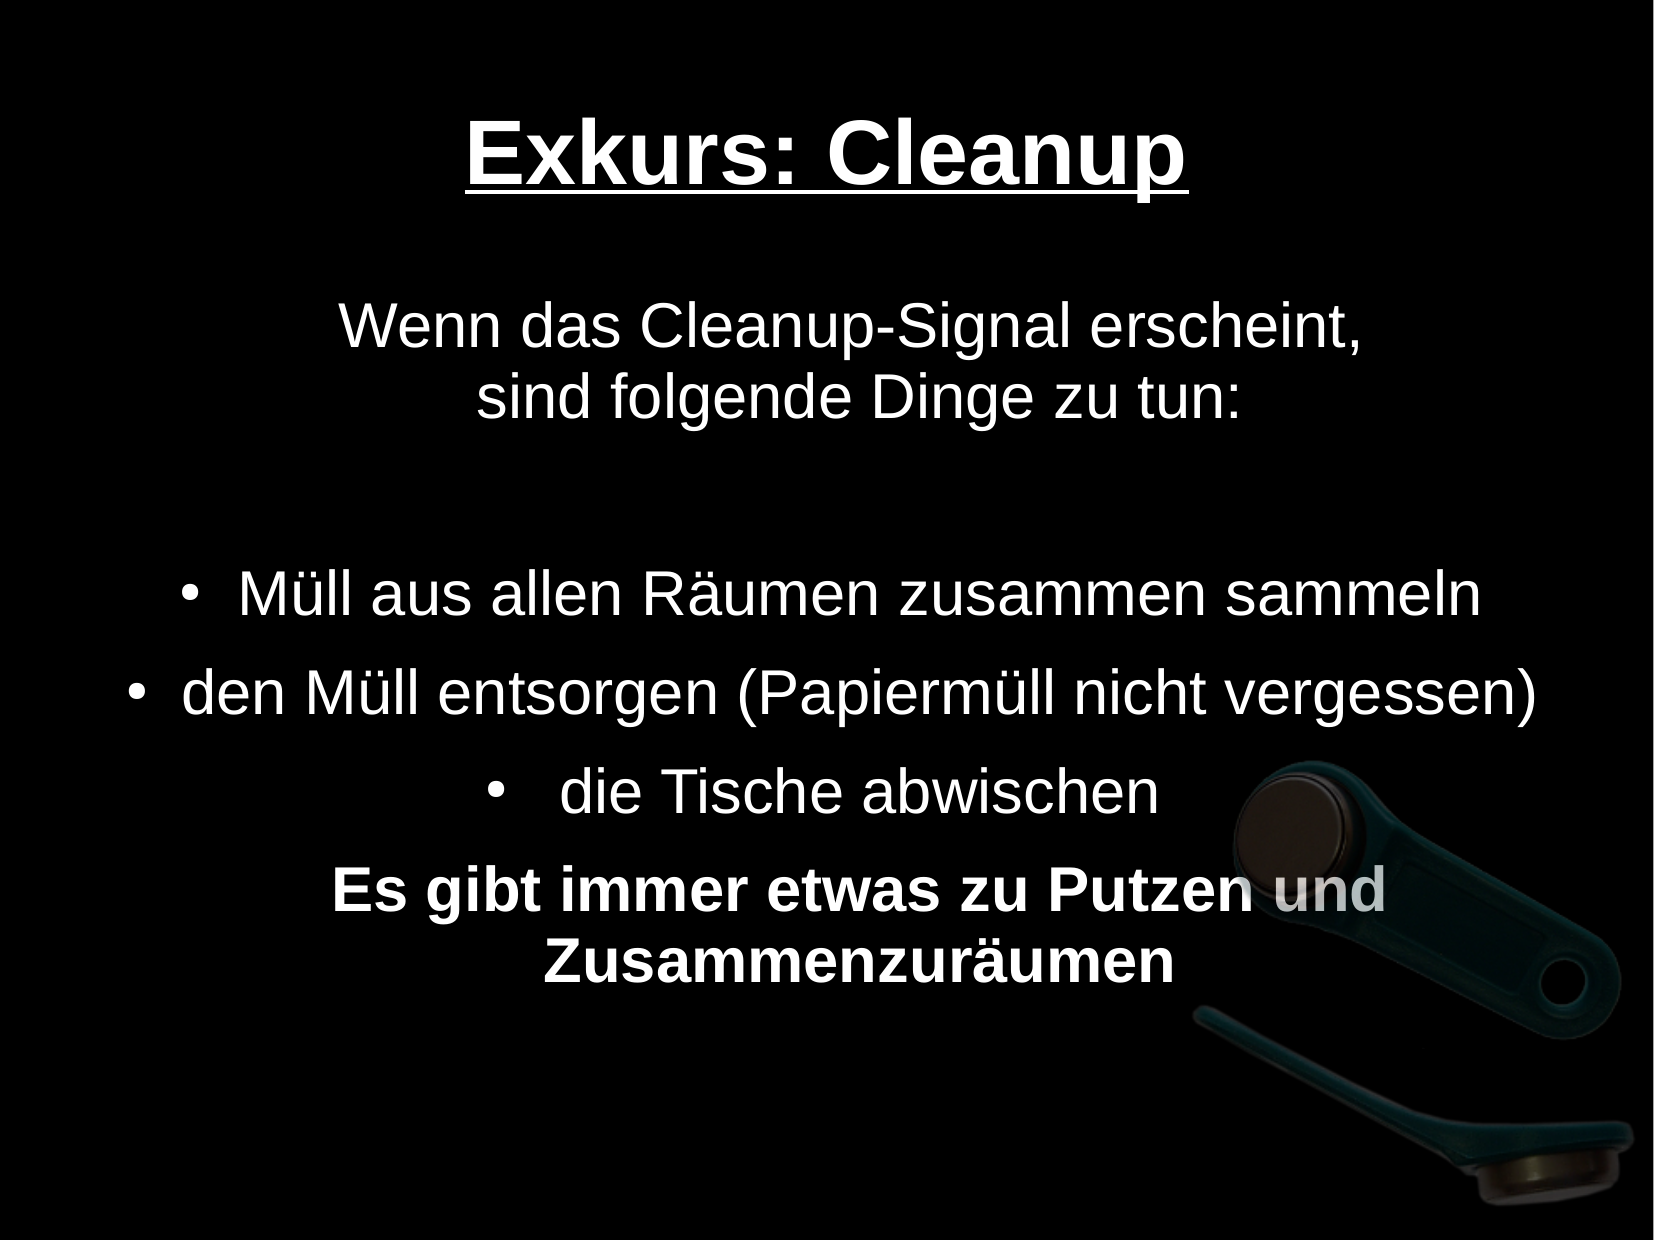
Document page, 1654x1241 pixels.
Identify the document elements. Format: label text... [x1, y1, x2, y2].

title Exkurs: Cleanup [82, 49, 1571, 257]
list Wenn das Cleanup-Signal erscheint, sind folgende Dinge zu tun: Müll aus allen Räumen zusammen sammeln den Müll entsorgen (Papiermüll nicht vergessen) die Tische abwischen Es gibt immer etwas zu Putzen und Zusammenzuräumen [82, 290, 1571, 1010]
picture [1150, 732, 1654, 1236]
